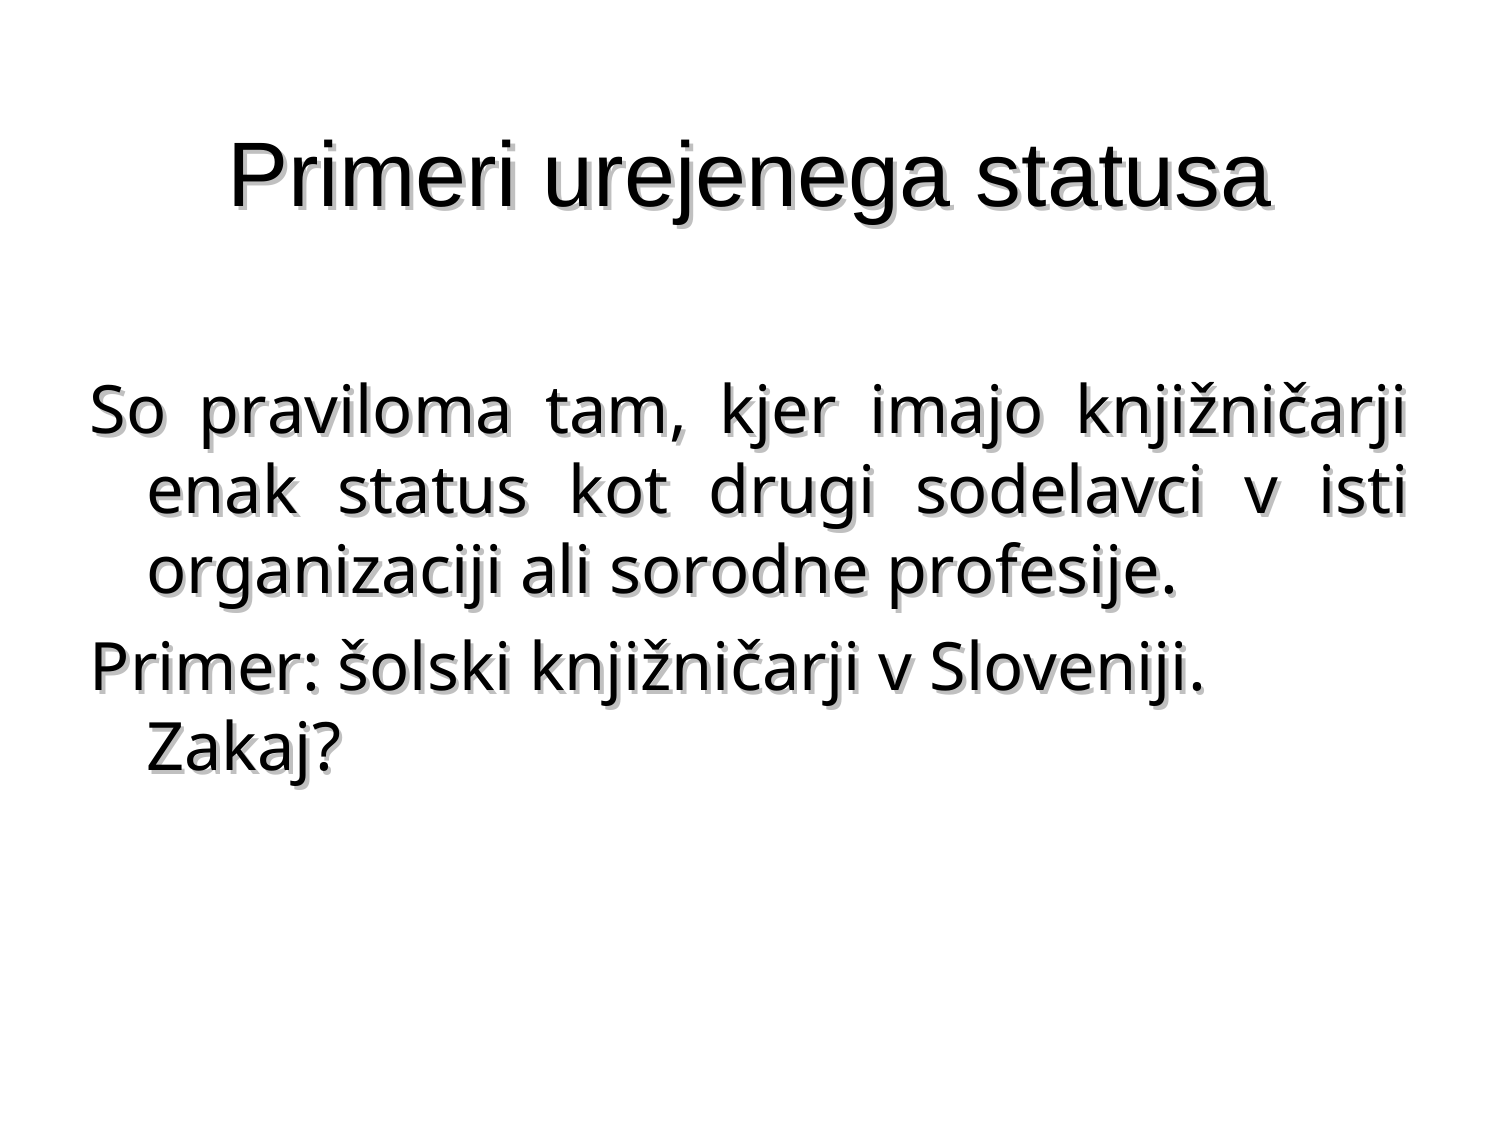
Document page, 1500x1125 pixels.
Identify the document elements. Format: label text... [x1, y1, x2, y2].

title Primeri urejenega statusa [75, 25, 1426, 233]
list So praviloma tam, kjer imajo knjižničarji enak status kot drugi sodelavci v isti organizaciji ali sorodne profesije. Primer: šolski knjižničarji v Sloveniji. Zakaj? [75, 262, 1426, 1006]
